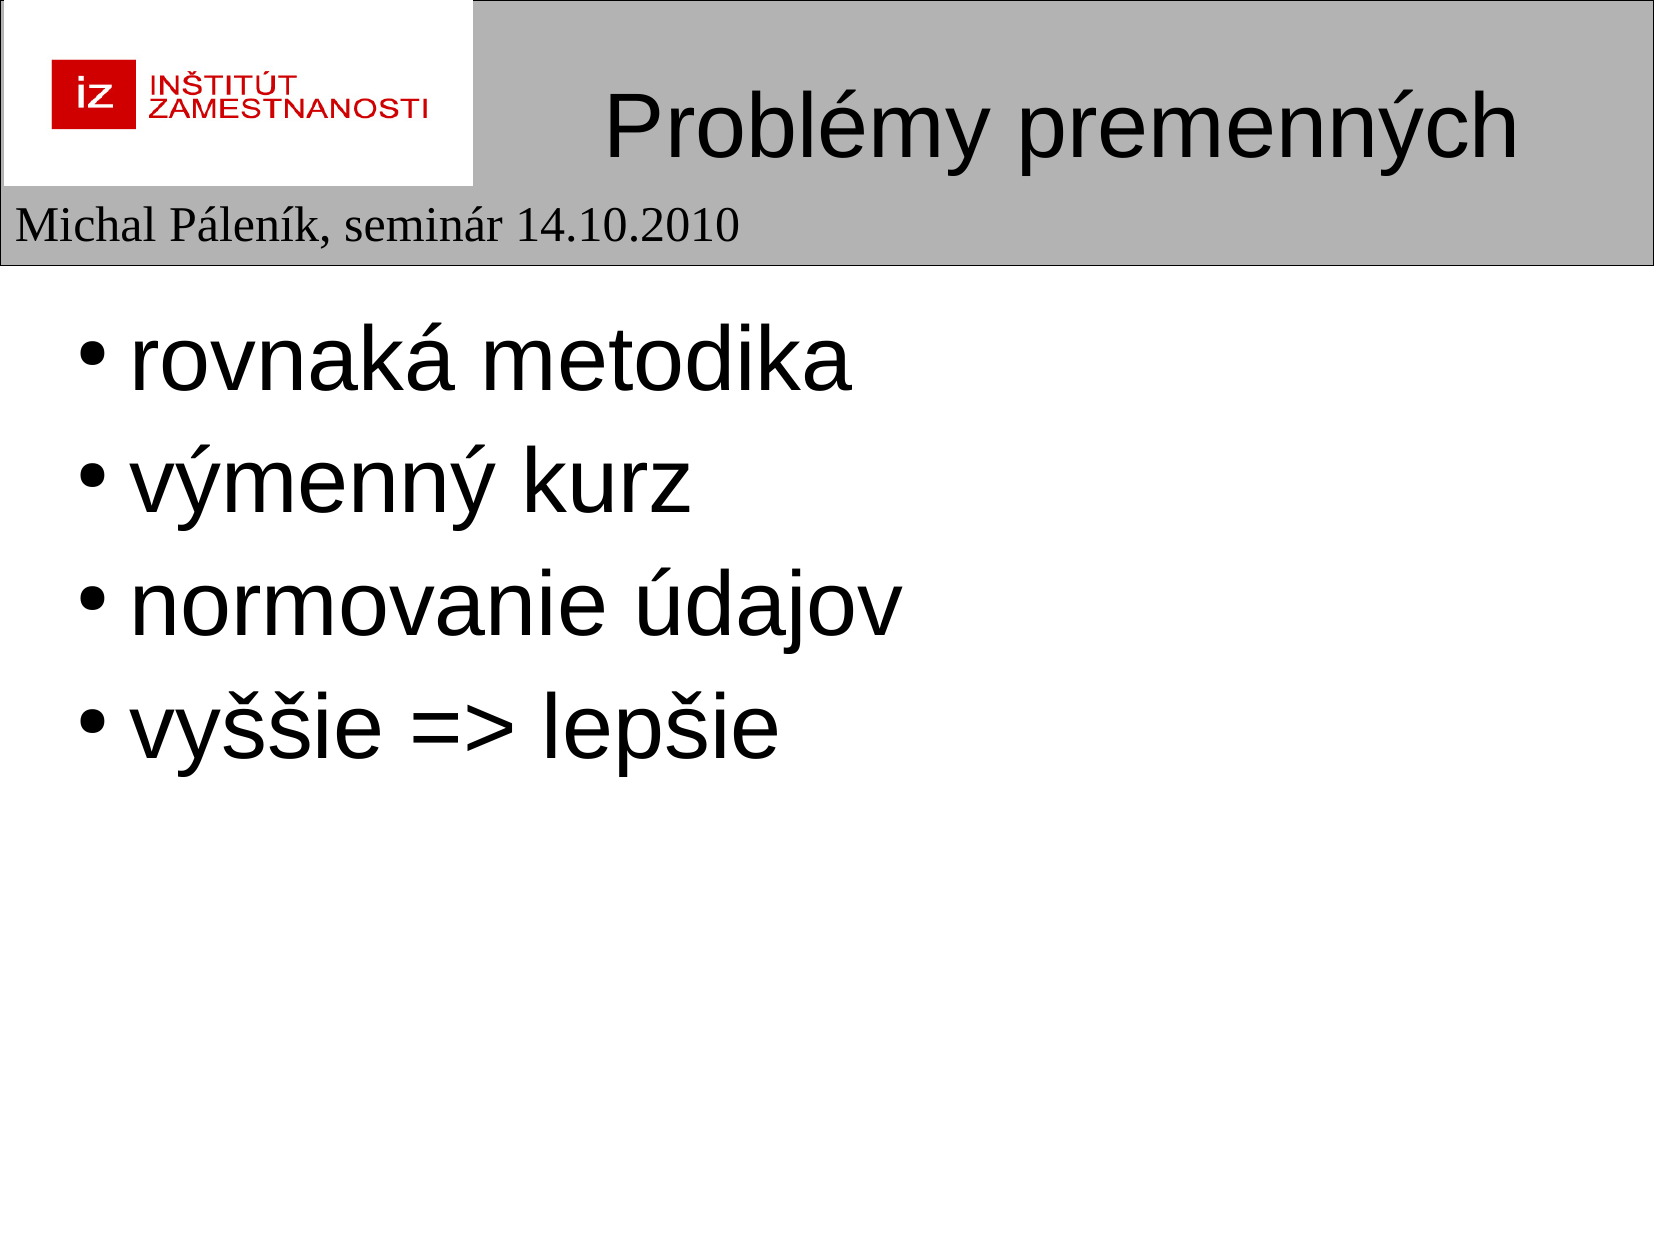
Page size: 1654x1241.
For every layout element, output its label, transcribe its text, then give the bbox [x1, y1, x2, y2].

list rovnaká metodika výmenný kurz normovanie údajov vyššie => lepšie [59, 324, 1625, 1167]
picture [4, 0, 473, 186]
title Problémy premenných [561, 37, 1565, 229]
